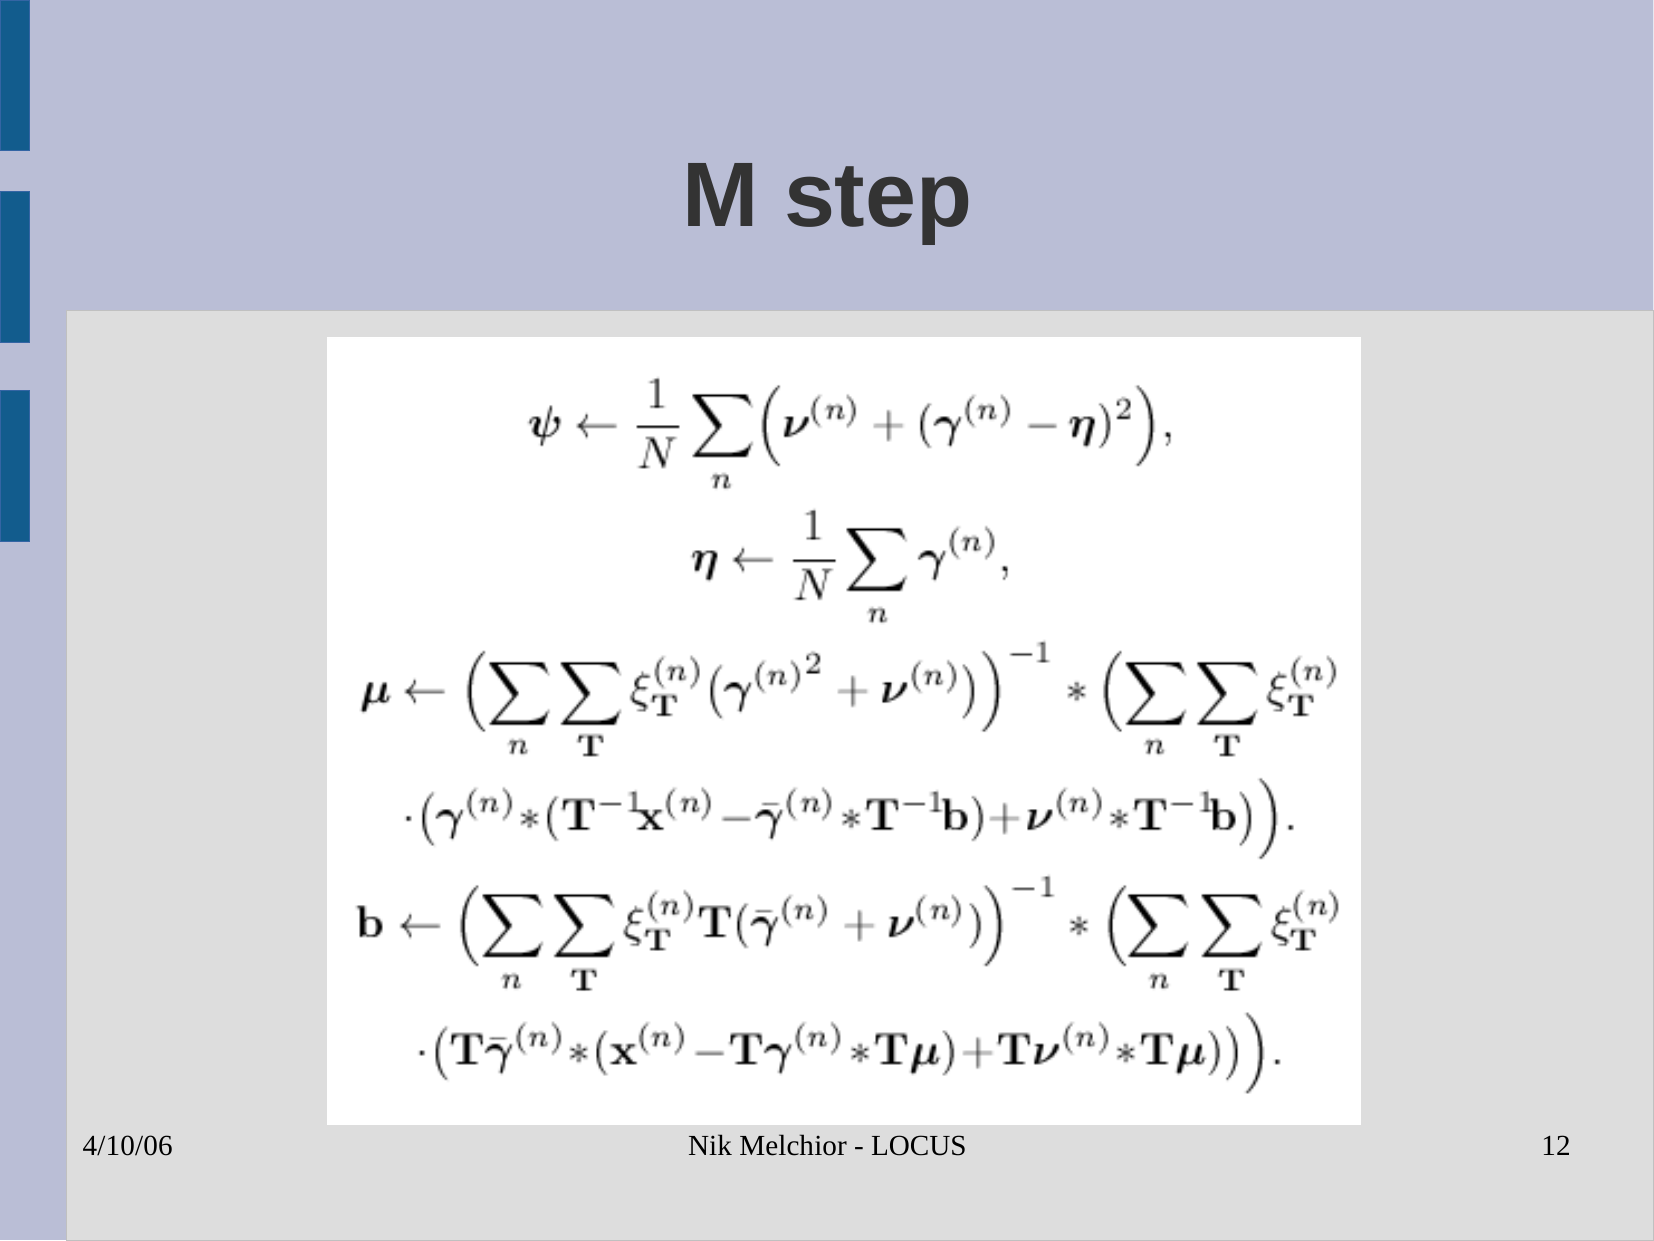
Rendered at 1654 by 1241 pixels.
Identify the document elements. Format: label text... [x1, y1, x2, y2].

picture [327, 337, 1361, 1126]
title M step [121, 91, 1534, 299]
